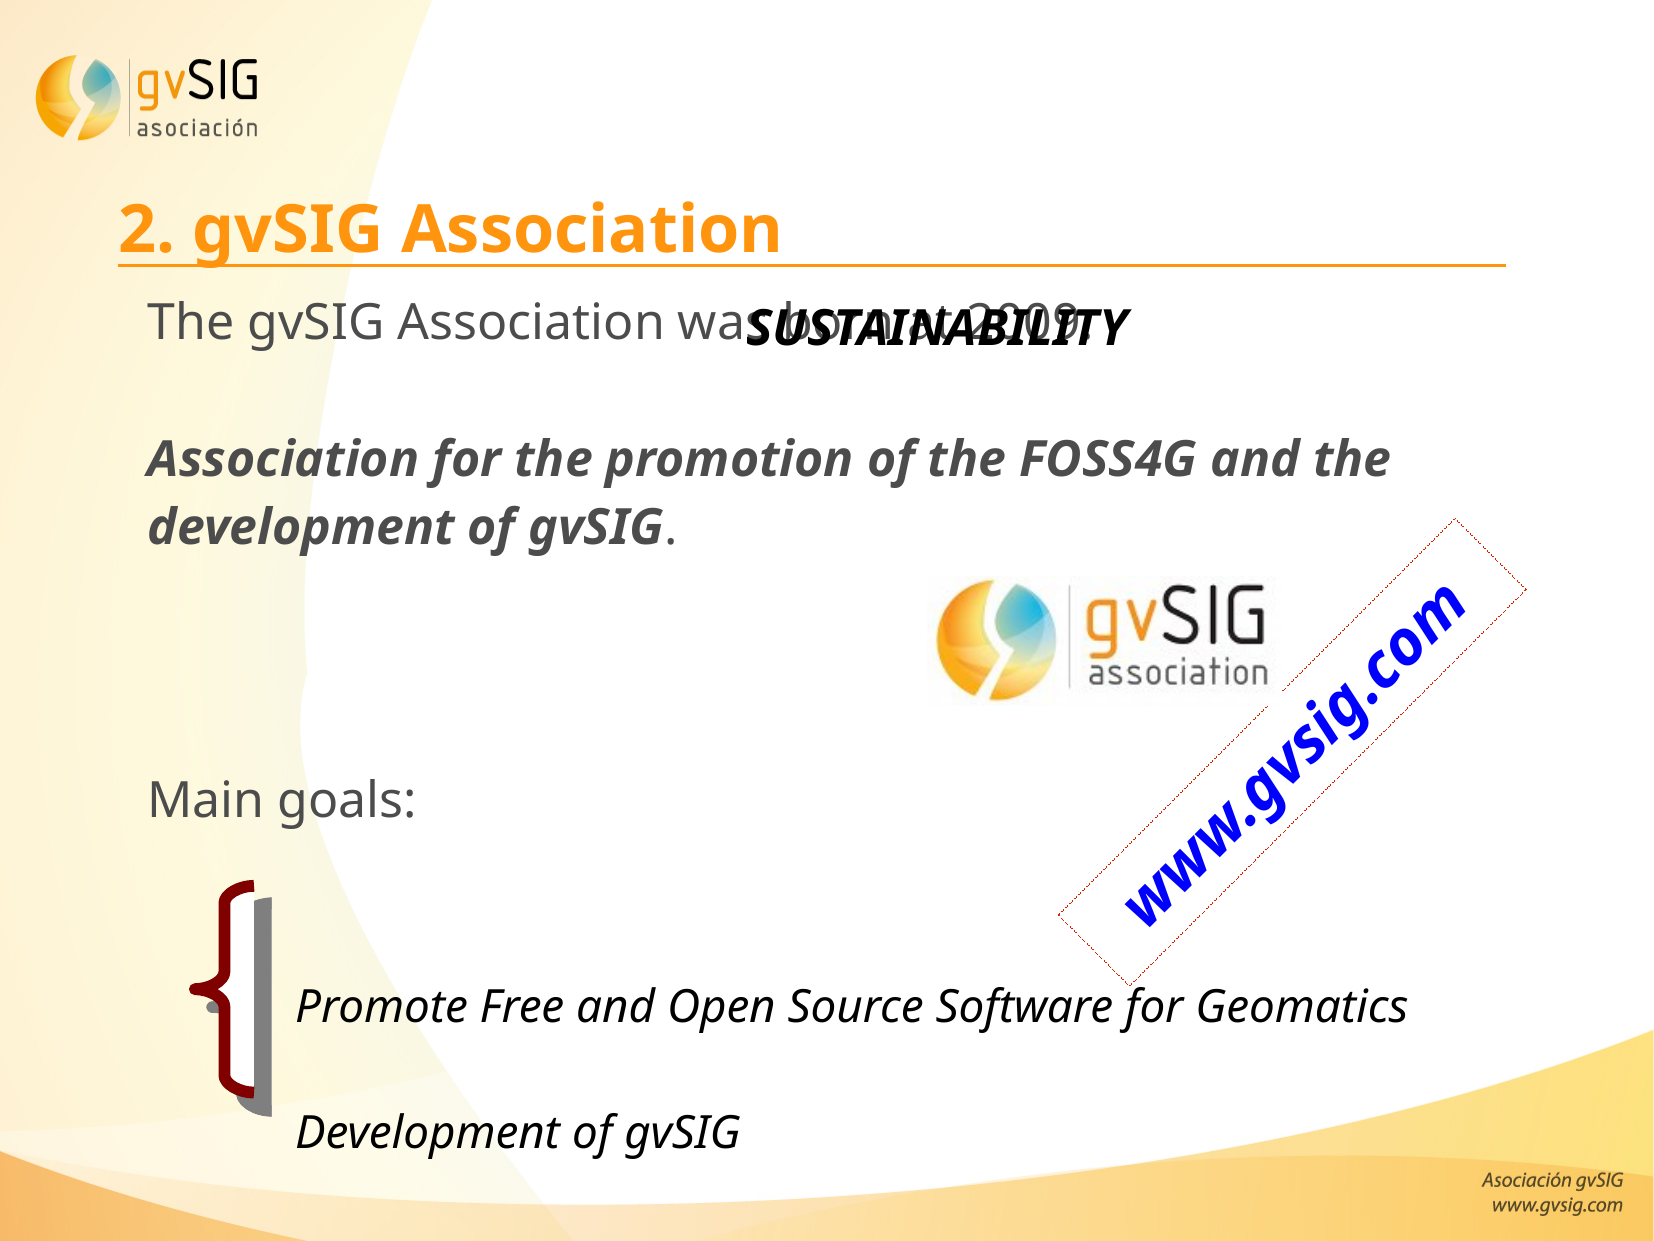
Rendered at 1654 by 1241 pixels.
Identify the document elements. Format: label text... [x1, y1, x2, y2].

text_box www.gvsig.com [1058, 518, 1527, 986]
text_box [194, 885, 254, 1093]
text_box SUSTAINABILITY [746, 296, 1438, 356]
title 2. gvSIG Association [118, 177, 1607, 276]
title The gvSIG Association was born at 2009. Association for the promotion of the FOSS4G and the development of gvSIG. Main goals: Promote Free and Open Source Software for Geomatics Development of gvSIG [147, 348, 1620, 1100]
picture [0, 0, 1654, 1241]
